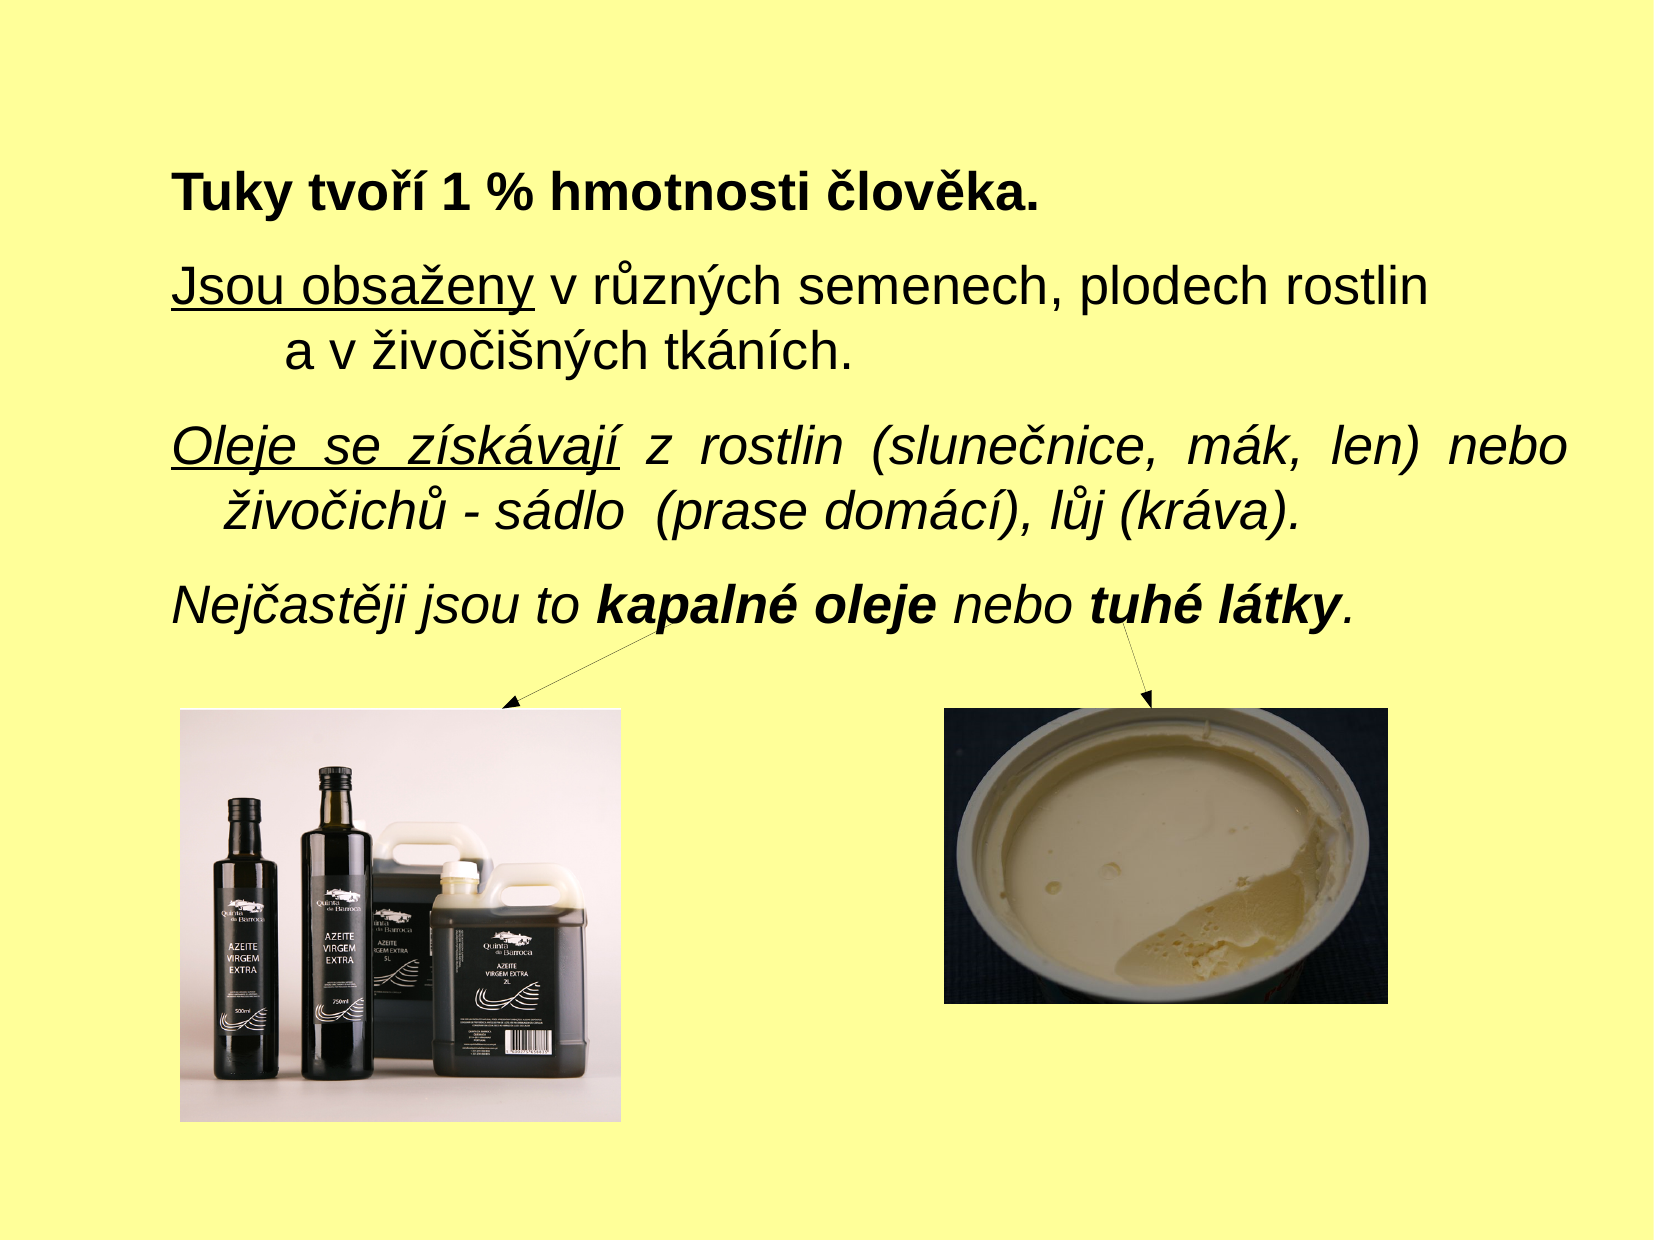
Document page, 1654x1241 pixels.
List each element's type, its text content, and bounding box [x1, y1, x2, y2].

picture [944, 708, 1388, 1004]
list Tuky tvoří 1 % hmotnosti člověka. Jsou obsaženy v různých semenech, plodech rostlin a v živočišných tkáních. Oleje se získávají z rostlin (slunečnice, mák, len) nebo živočichů - sádlo (prase domácí), lůj (kráva). Nejčastěji jsou to kapalné oleje nebo tuhé látky. [82, 155, 1571, 975]
picture [180, 708, 621, 1123]
